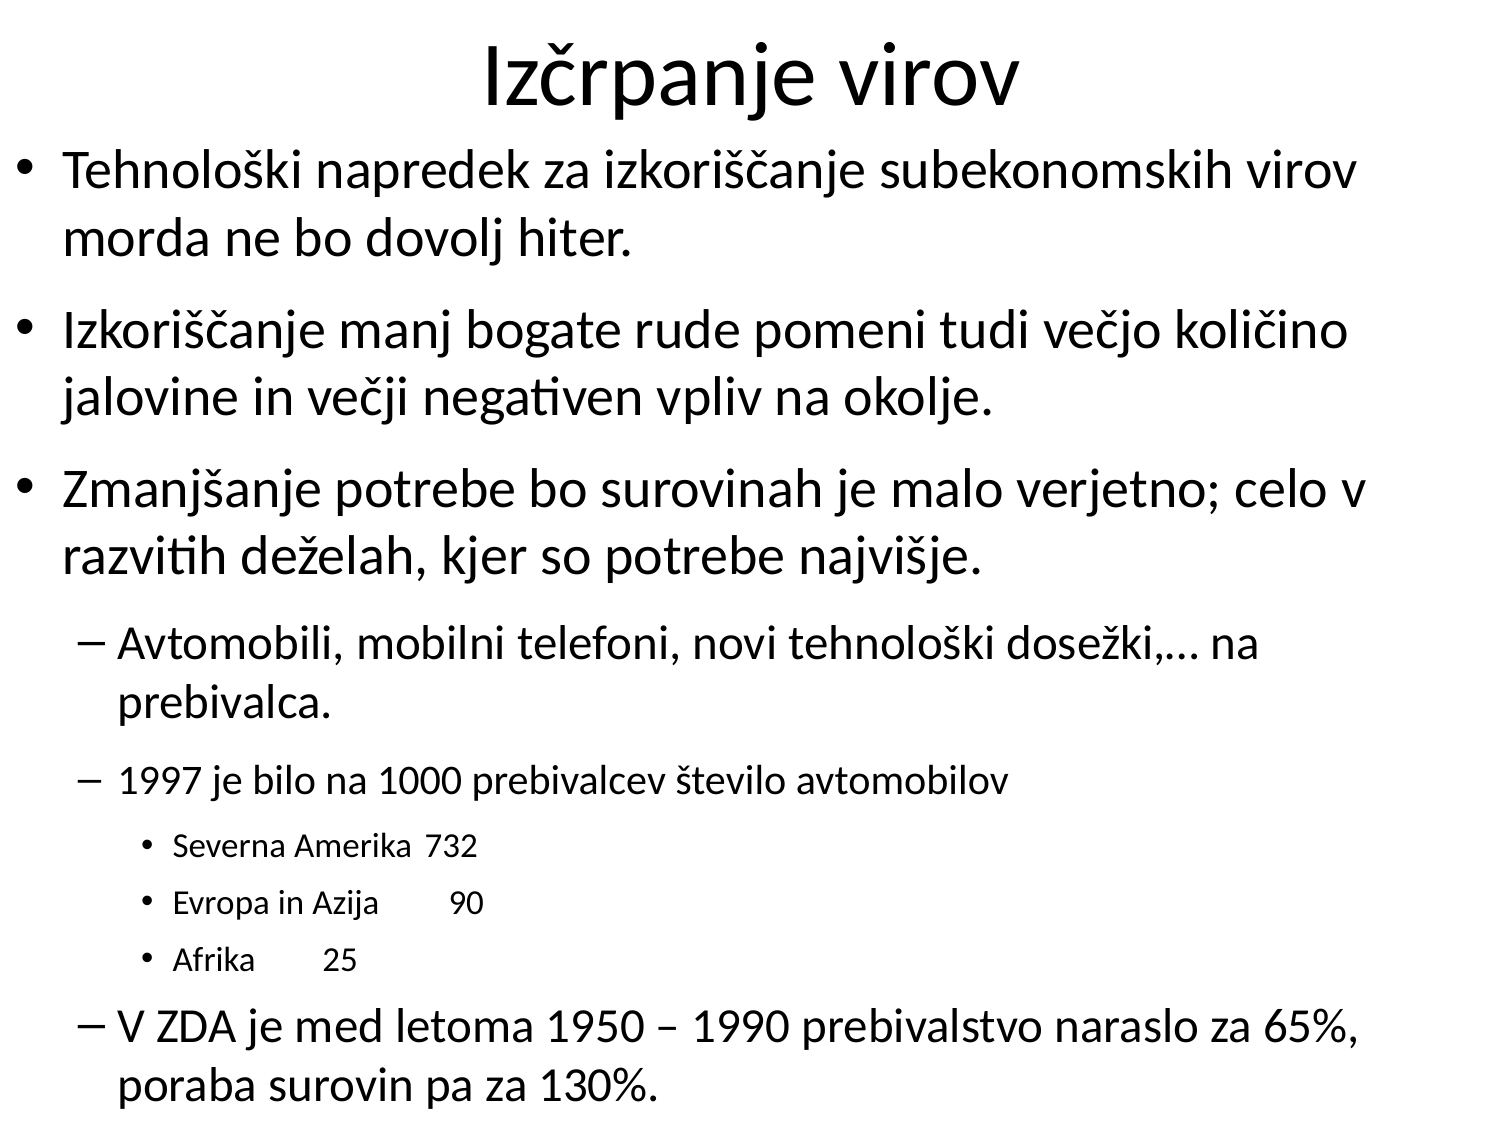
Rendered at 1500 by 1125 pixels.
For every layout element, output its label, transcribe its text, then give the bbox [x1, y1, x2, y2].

list Tehnološki napredek za izkoriščanje subekonomskih virov morda ne bo dovolj hiter. Izkoriščanje manj bogate rude pomeni tudi večjo količino jalovine in večji negativen vpliv na okolje. Zmanjšanje potrebe bo surovinah je malo verjetno; celo v razvitih deželah, kjer so potrebe najvišje. Avtomobili, mobilni telefoni, novi tehnološki dosežki,… na prebivalca. 1997 je bilo na 1000 prebivalcev število avtomobilov Severna Amerika 732 Evropa in Azija 90 Afrika 25 V ZDA je med letoma 1950 – 1990 prebivalstvo naraslo za 65%, poraba surovin pa za 130%. [0, 125, 1500, 1125]
title Izčrpanje virov [76, 0, 1427, 125]
